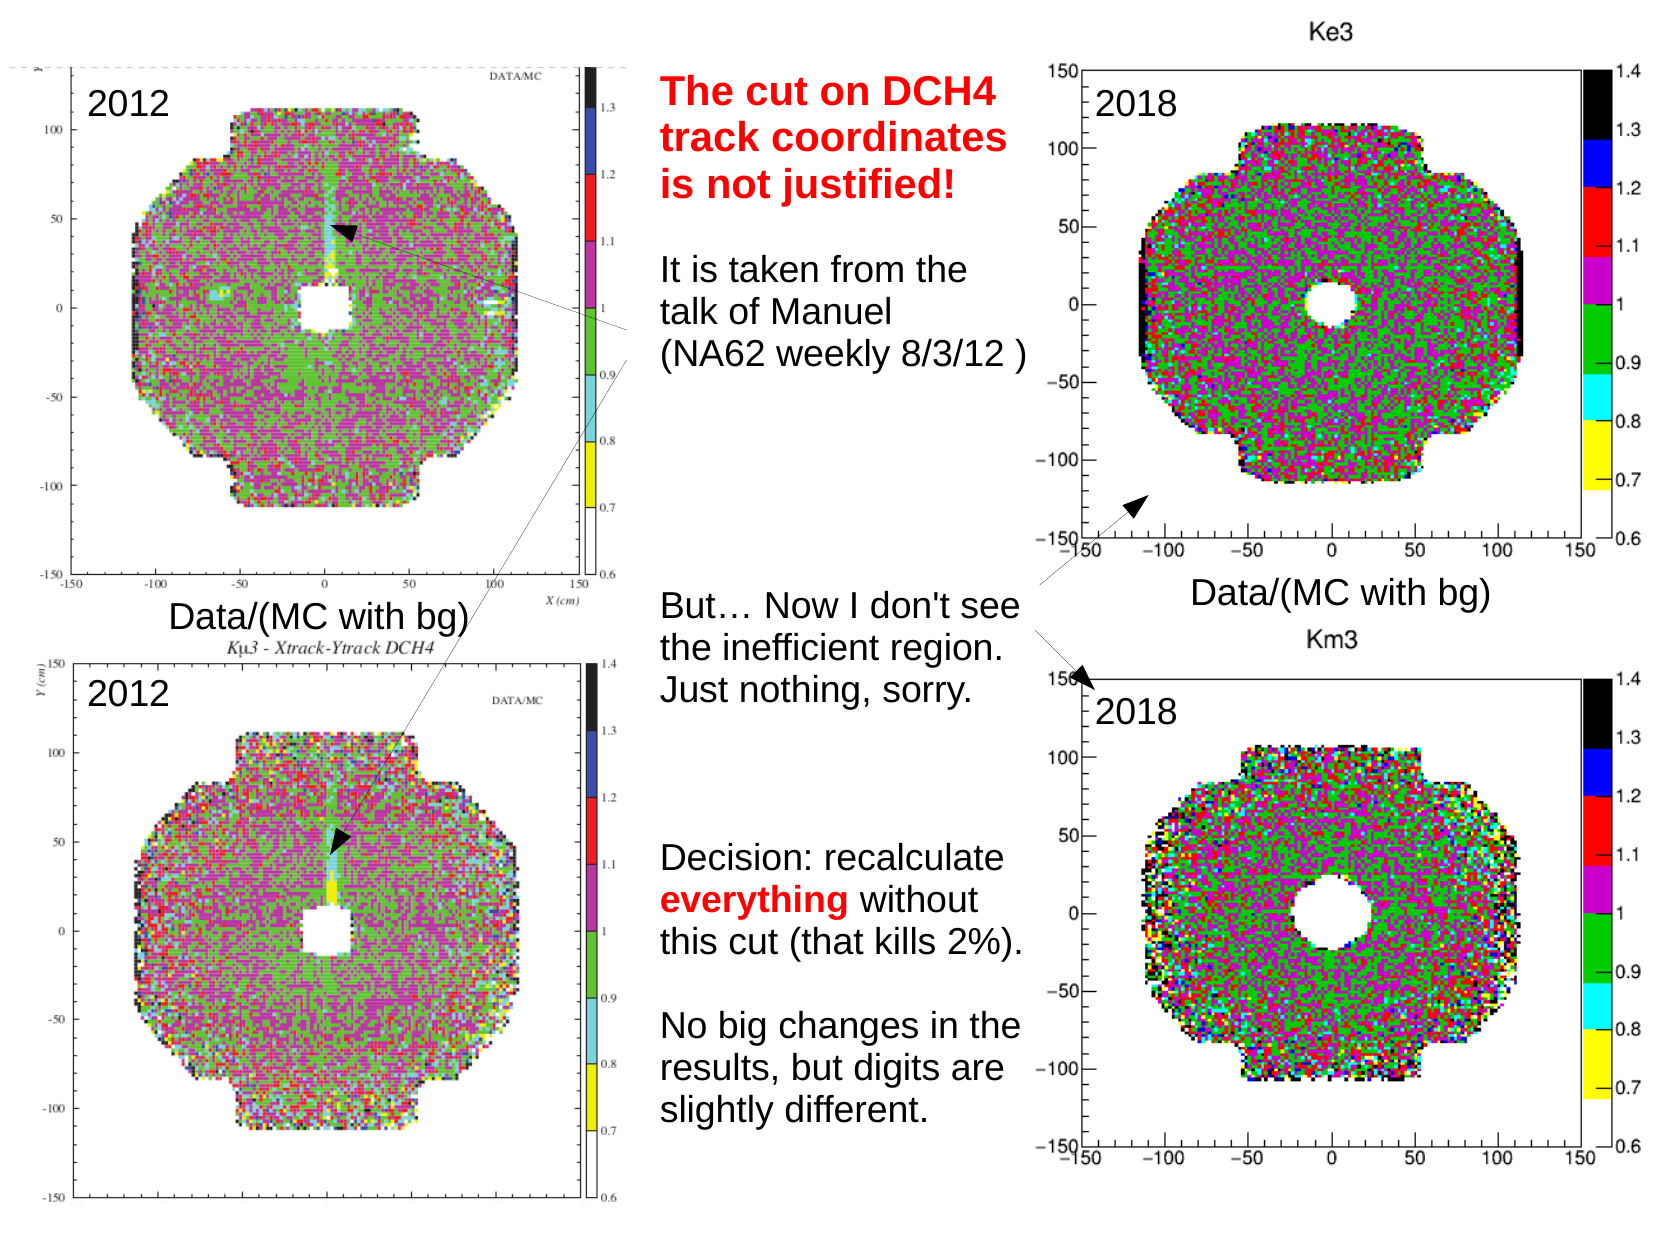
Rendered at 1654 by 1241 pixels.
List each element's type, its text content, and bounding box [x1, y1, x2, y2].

text_box Data/(MC with bg) [1175, 564, 1521, 622]
picture [1015, 1, 1651, 1241]
text_box 2018 [1080, 683, 1201, 741]
text_box The cut on DCH4 track coordinates is not justified! It is taken from the talk of Manuel (NA62 weekly 8/3/12 ) But… Now I don't see the inefficient region. Just nothing, sorry. Decision: recalculate everything without this cut (that kills 2%). No big changes in the results, but digits are slightly different. [645, 60, 1051, 1180]
text_box 2018 [1080, 75, 1201, 132]
text_box 2012 [72, 665, 208, 723]
text_box 2012 [72, 75, 208, 132]
text_box Data/(MC with bg) [153, 587, 499, 645]
picture [6, 67, 627, 1203]
